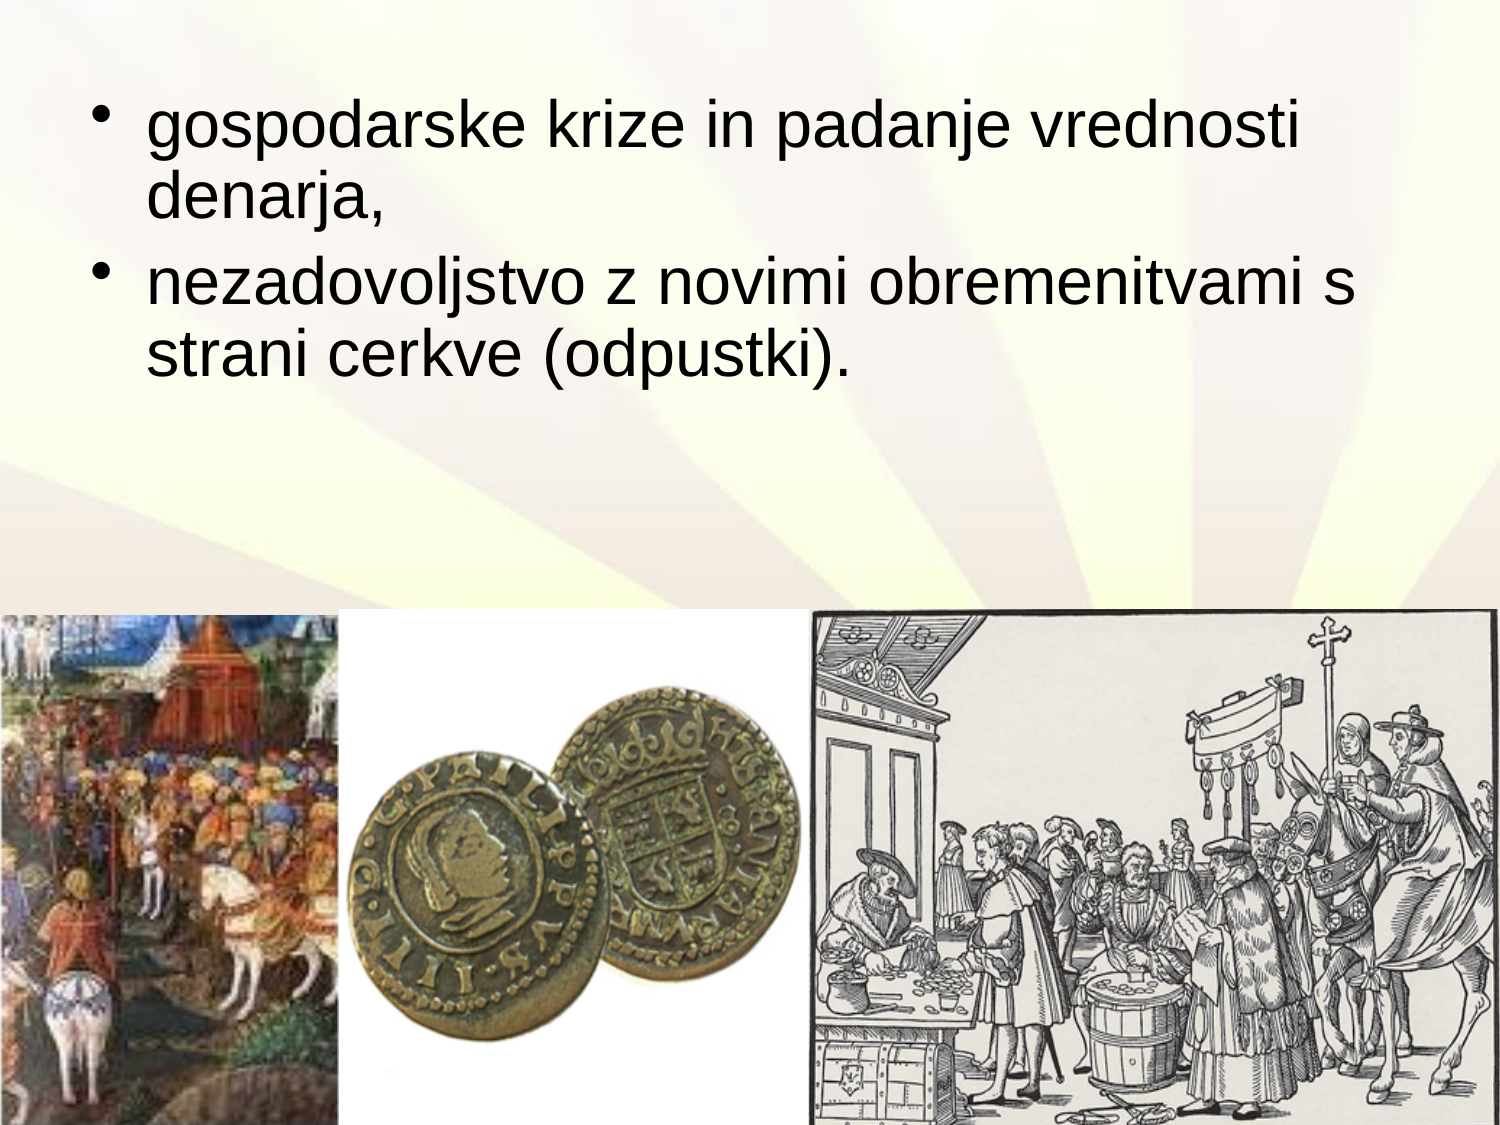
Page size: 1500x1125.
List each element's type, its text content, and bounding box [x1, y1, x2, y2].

list gospodarske krize in padanje vrednosti denarja, nezadovoljstvo z novimi obremenitvami s strani cerkve (odpustki). [75, 82, 1425, 615]
picture [0, 0, 1500, 1125]
